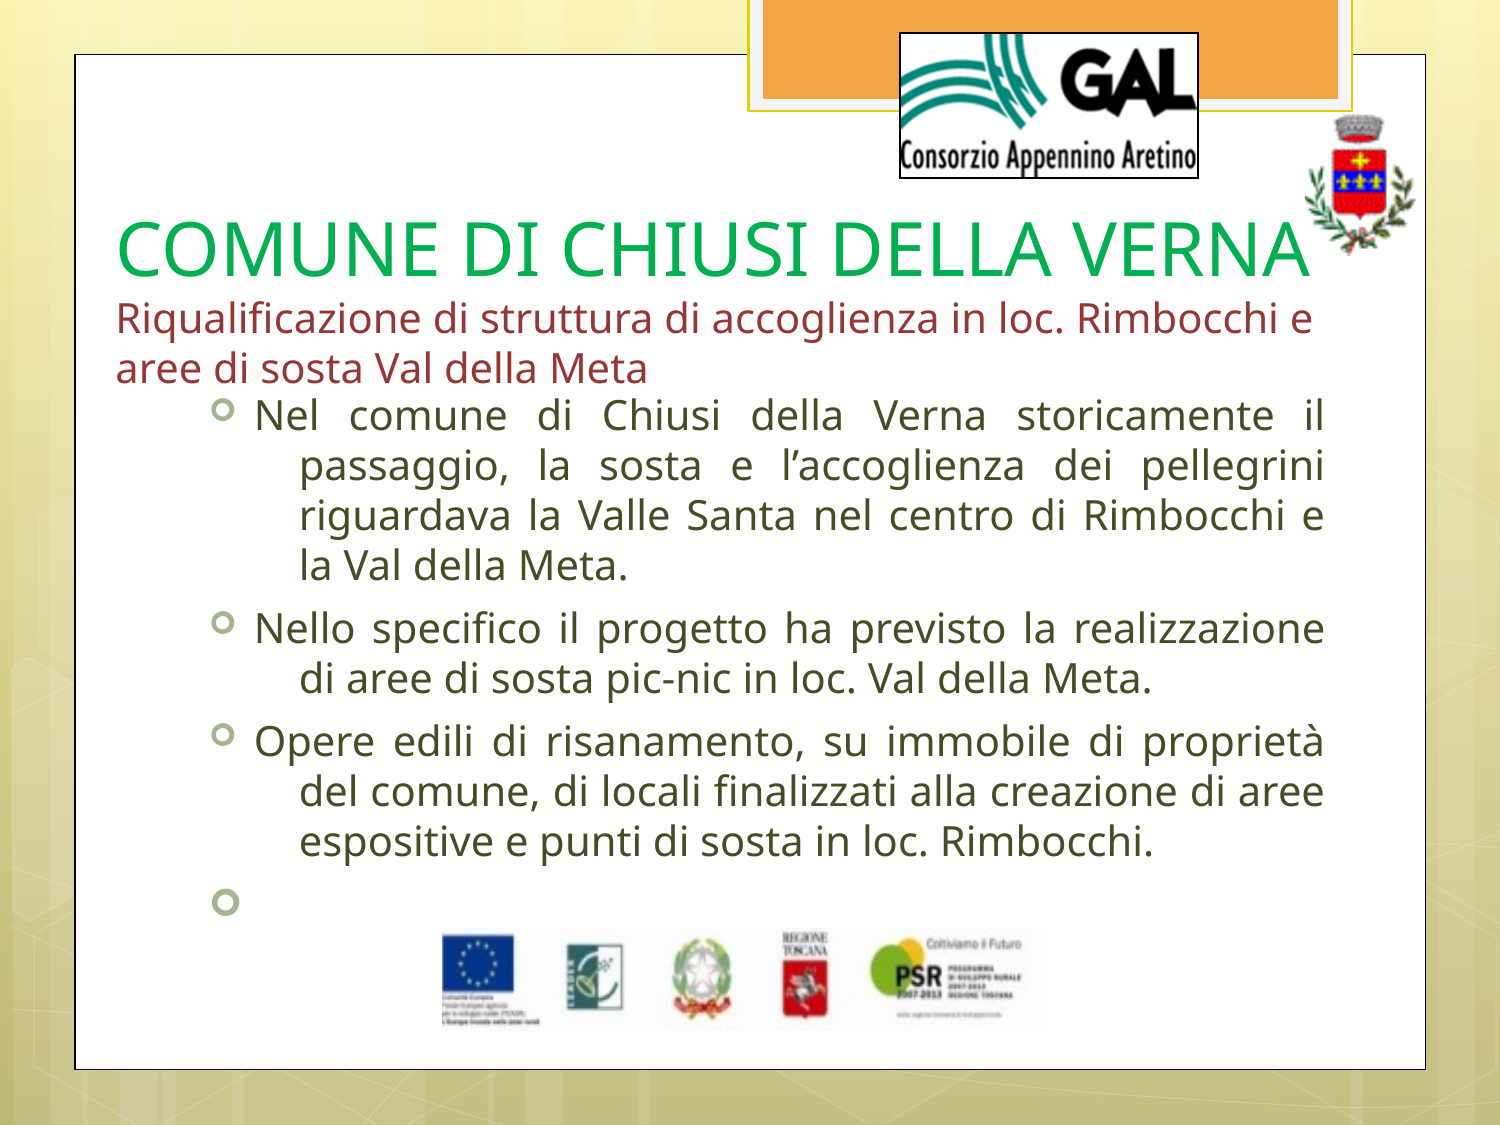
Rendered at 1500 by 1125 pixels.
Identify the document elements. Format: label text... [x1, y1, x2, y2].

list Nel comune di Chiusi della Verna storicamente il passaggio, la sosta e l’accoglienza dei pellegrini riguardava la Valle Santa nel centro di Rimbocchi e la Val della Meta. Nello specifico il progetto ha previsto la realizzazione di aree di sosta pic-nic in loc. Val della Meta. Opere edili di risanamento, su immobile di proprietà del comune, di locali finalizzati alla creazione di aree espositive e punti di sosta in loc. Rimbocchi. [171, 381, 1341, 957]
picture [442, 928, 1049, 1031]
title COMUNE DI CHIUSI DELLA VERNA Riqualificazione di struttura di accoglienza in loc. Rimbocchi e aree di sosta Val della Meta [100, 194, 1422, 382]
picture [899, 32, 1199, 179]
picture [1305, 113, 1421, 256]
